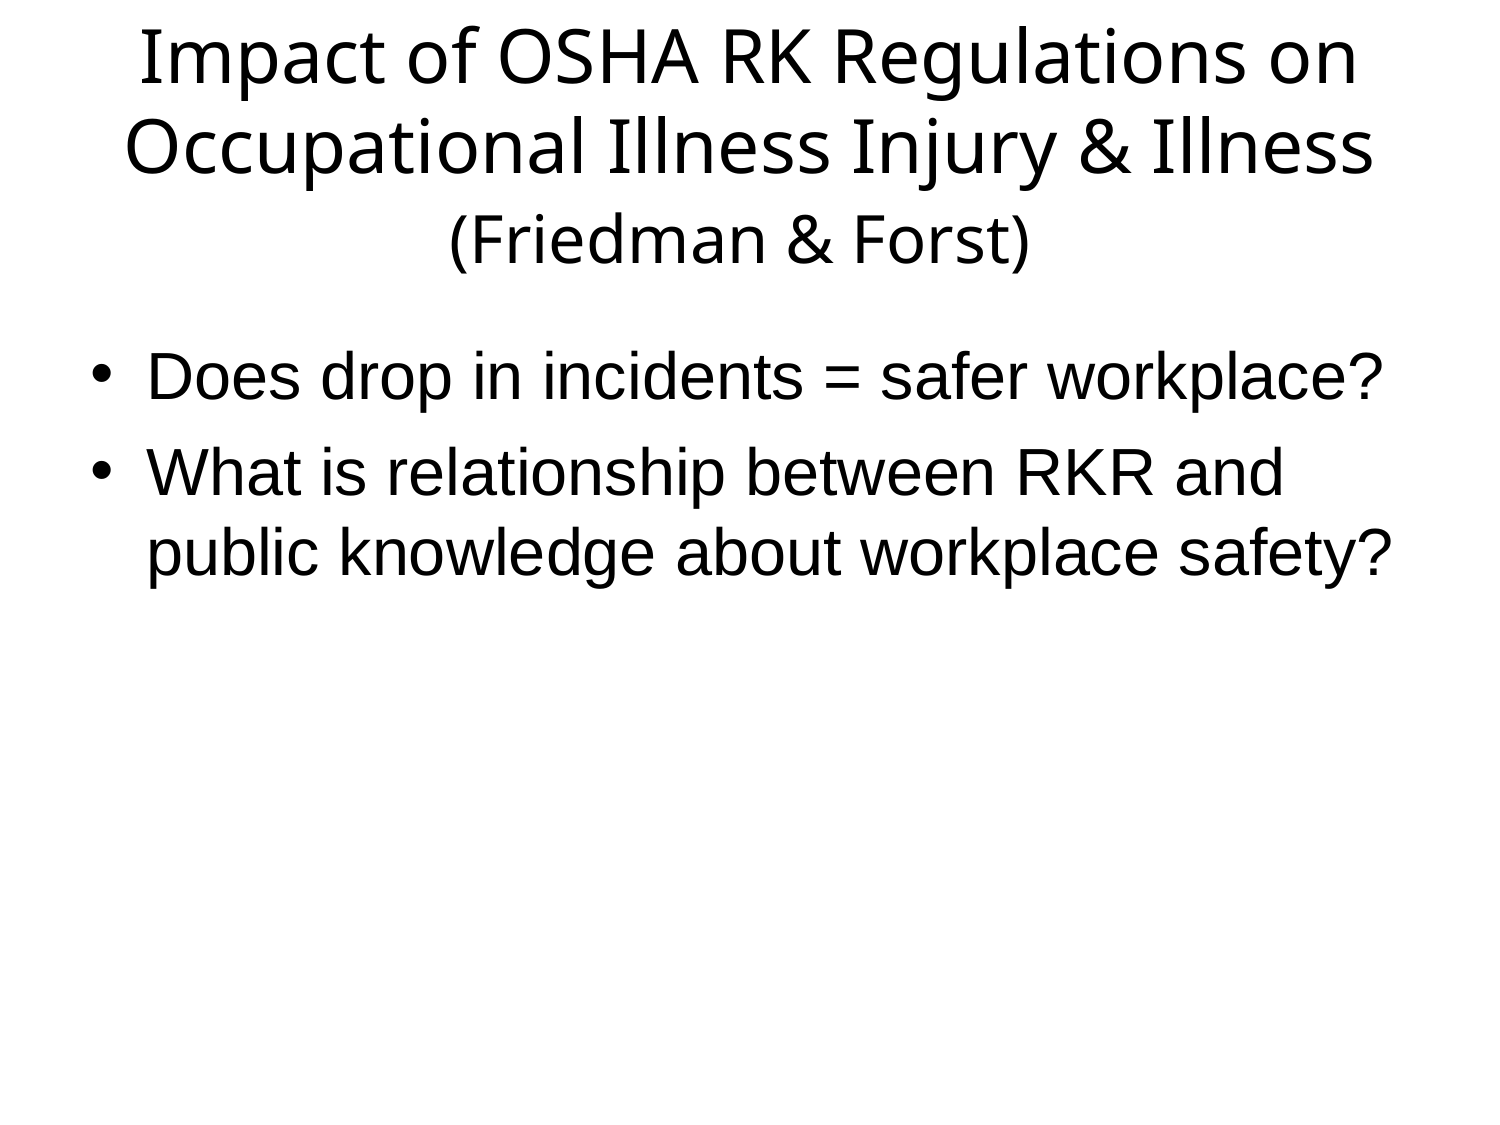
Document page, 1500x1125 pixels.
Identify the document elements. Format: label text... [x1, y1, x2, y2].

title Impact of OSHA RK Regulations on Occupational Illness Injury & Illness (Friedman & Forst) [0, 1, 1500, 287]
list Does drop in incidents = safer workplace? What is relationship between RKR and public knowledge about workplace safety? [74, 324, 1450, 1001]
